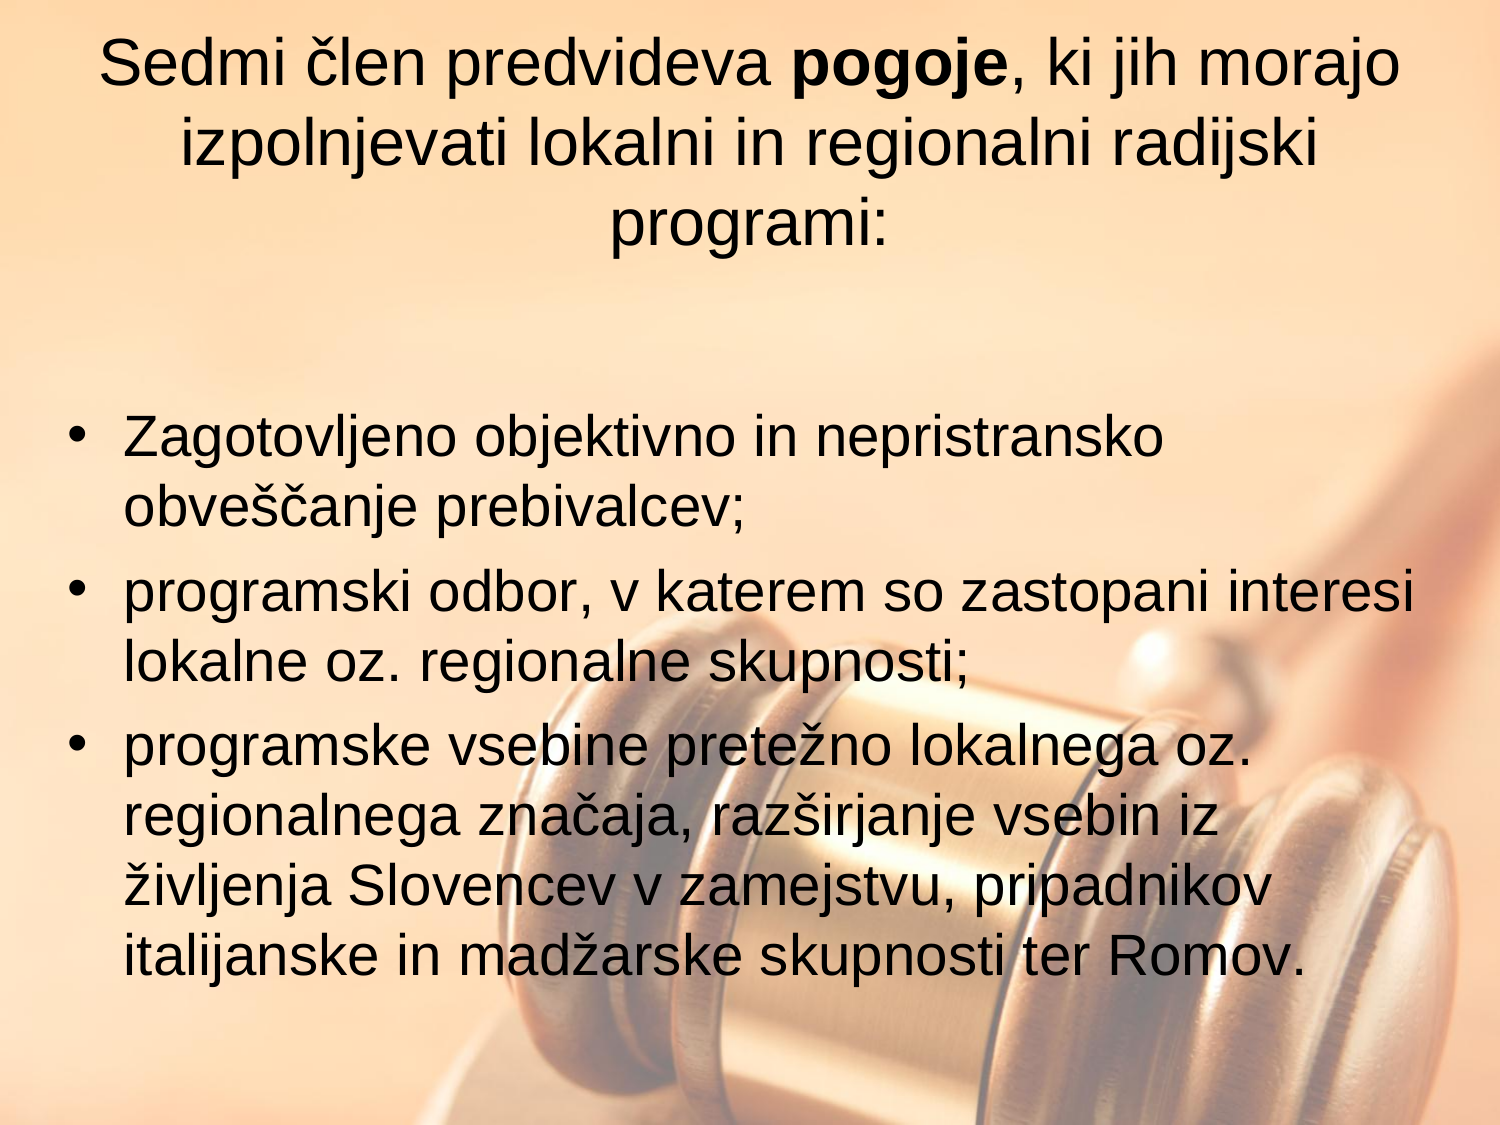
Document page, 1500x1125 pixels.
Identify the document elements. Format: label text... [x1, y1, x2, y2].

picture [0, 0, 1500, 1125]
list Zagotovljeno objektivno in nepristransko obveščanje prebivalcev; programski odbor, v katerem so zastopani interesi lokalne oz. regionalne skupnosti; programske vsebine pretežno lokalnega oz. regionalnega značaja, razširjanje vsebin iz življenja Slovencev v zamejstvu, pripadnikov italijanske in madžarske skupnosti ter Romov. [53, 286, 1461, 1125]
title Sedmi člen predvideva pogoje, ki jih morajo izpolnjevati lokalni in regionalni radijski programi: [75, 11, 1426, 267]
